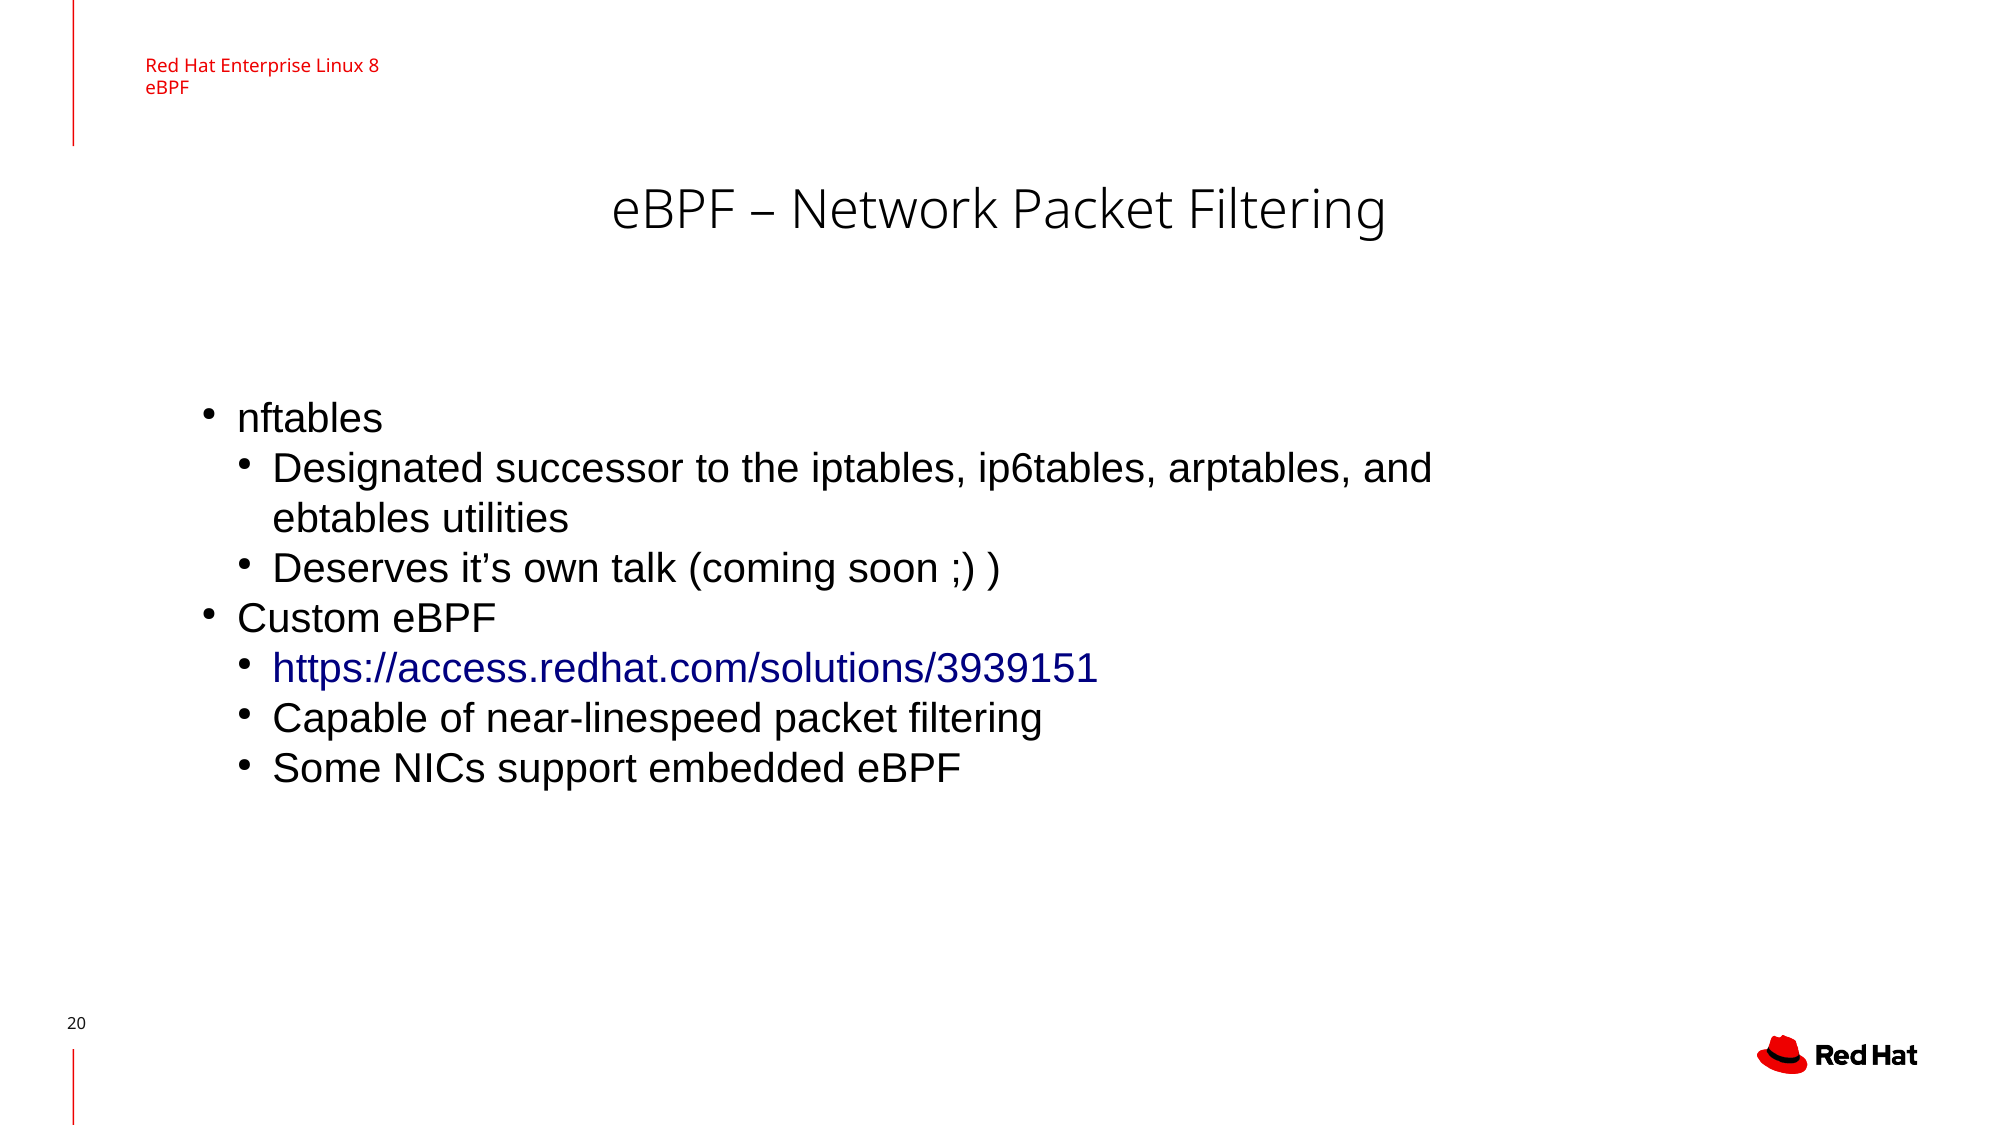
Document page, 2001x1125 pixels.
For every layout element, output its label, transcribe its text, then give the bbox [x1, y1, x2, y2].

title eBPF – Network Packet Filtering [287, 155, 1713, 315]
picture [1757, 1035, 1918, 1074]
subtitle Red Hat Enterprise Linux 8 eBPF [73, 9, 918, 143]
text_box nftables Designated successor to the iptables, ip6tables, arptables, and ebtables utilities Deserves it’s own talk (coming soon ;) ) Custom eBPF https://access.redhat.com/solutions/3939151 Capable of near-linespeed packet filtering Some NICs support embedded eBPF [186, 382, 1542, 981]
